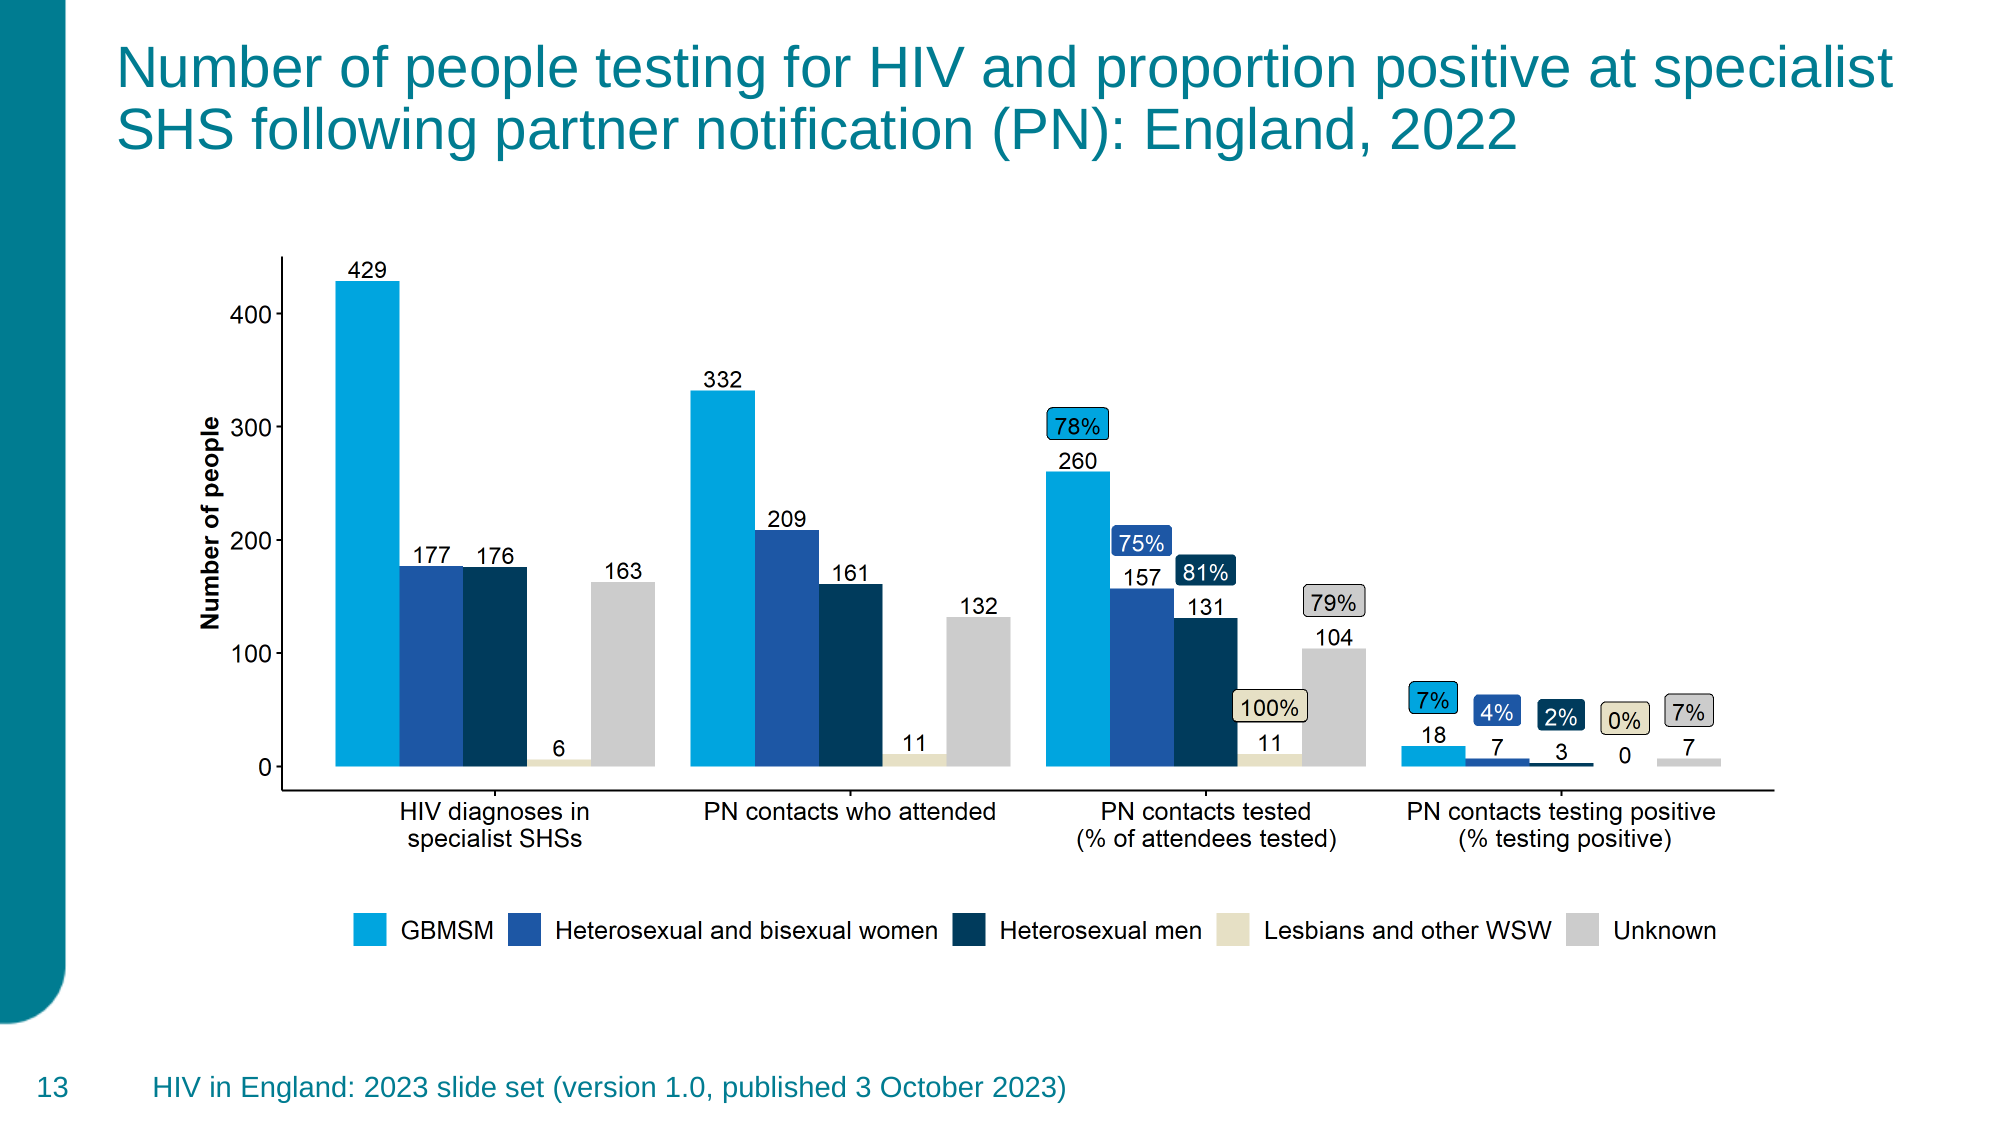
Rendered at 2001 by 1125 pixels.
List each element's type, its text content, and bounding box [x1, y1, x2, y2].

text_box HIV in England: 2023 slide set (version 1.0, published 3 October 2023) [137, 1056, 1780, 1116]
picture [181, 246, 1786, 959]
title Number of people testing for HIV and proportion positive at specialist SHS following partner notification (PN): England, 2022 [101, 29, 1979, 189]
text_box [21, 1056, 120, 1117]
